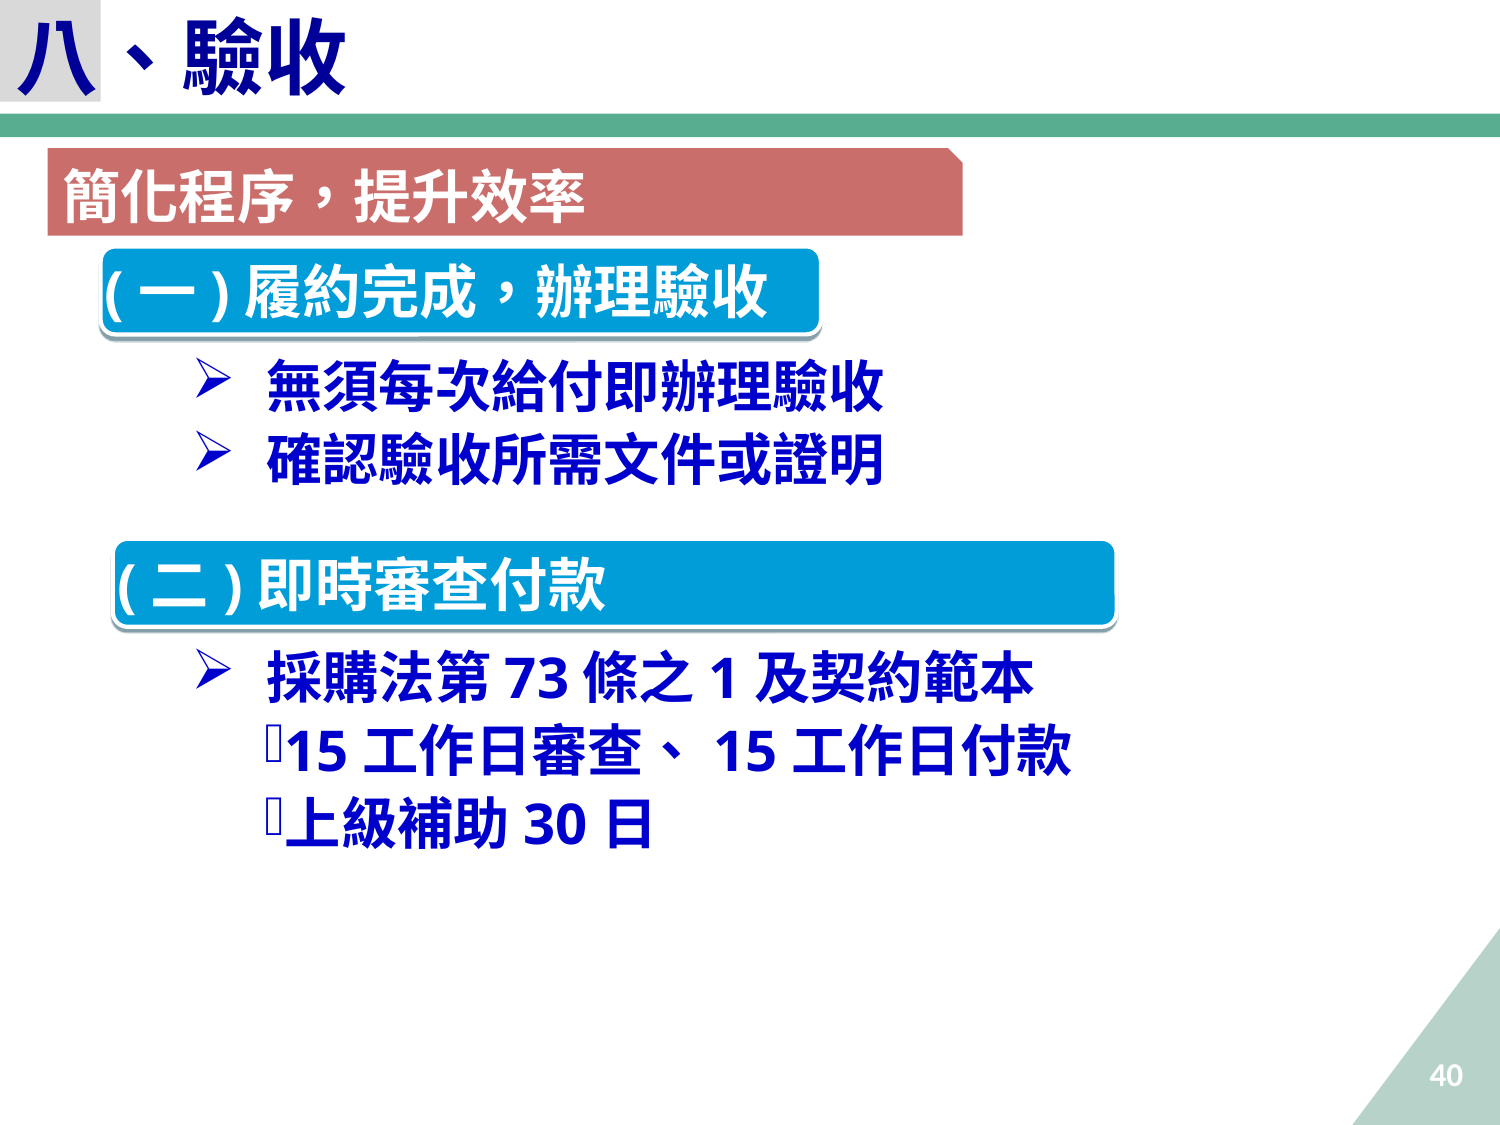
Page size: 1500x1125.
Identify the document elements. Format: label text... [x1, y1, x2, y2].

text_box [1376, 927, 1500, 1125]
text_box [0, 113, 1500, 138]
text_box 無須每次給付即辦理驗收 確認驗收所需文件或證明 採購法第73條之1及契約範本 15工作日審查、15工作日付款 上級補助30日 [0, 265, 1376, 1125]
text_box (一)履約完成，辦理驗收 [100, 246, 821, 335]
slide_number <編號> [1376, 1042, 1478, 1103]
text_box (二)即時審查付款 [112, 538, 1117, 627]
text_box 八、驗收 [0, 0, 1465, 113]
text_box 簡化程序，提升效率 [47, 148, 963, 236]
